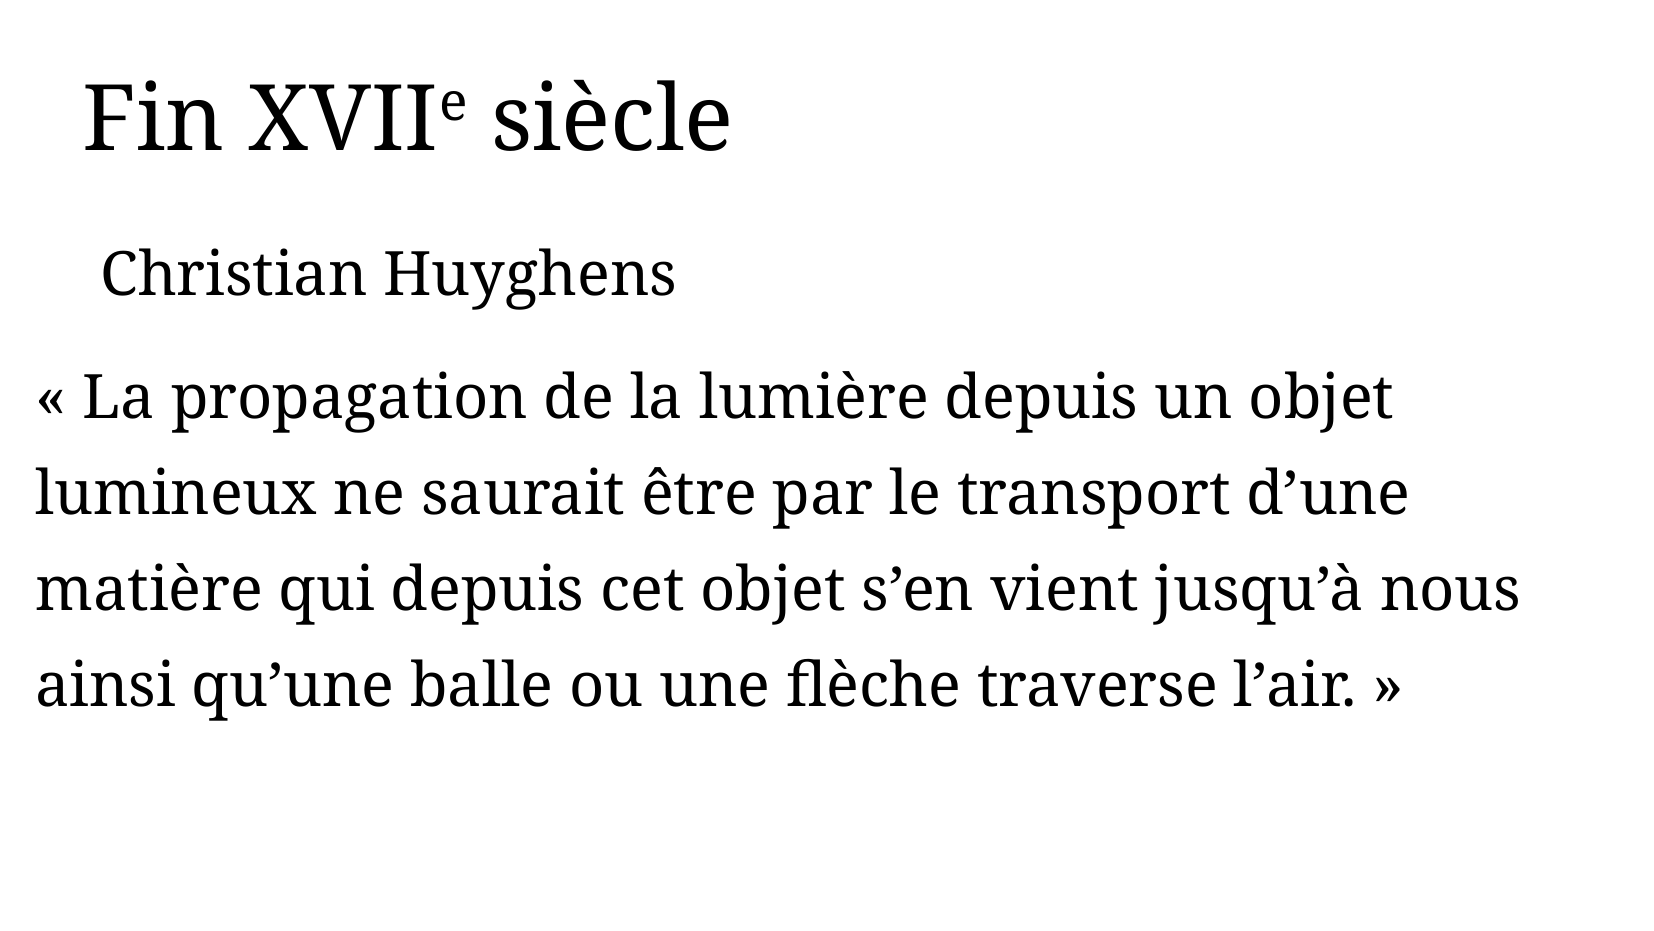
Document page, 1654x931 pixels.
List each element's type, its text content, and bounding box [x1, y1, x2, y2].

title Fin XVIIe siècle [82, 37, 1571, 193]
list Christian Huyghens « La propagation de la lumière depuis un objet lumineux ne saurait être par le transport d’une matière qui depuis cet objet s’en vient jusqu’à nous ainsi qu’une balle ou une flèche traverse l’air. » [35, 217, 1536, 758]
